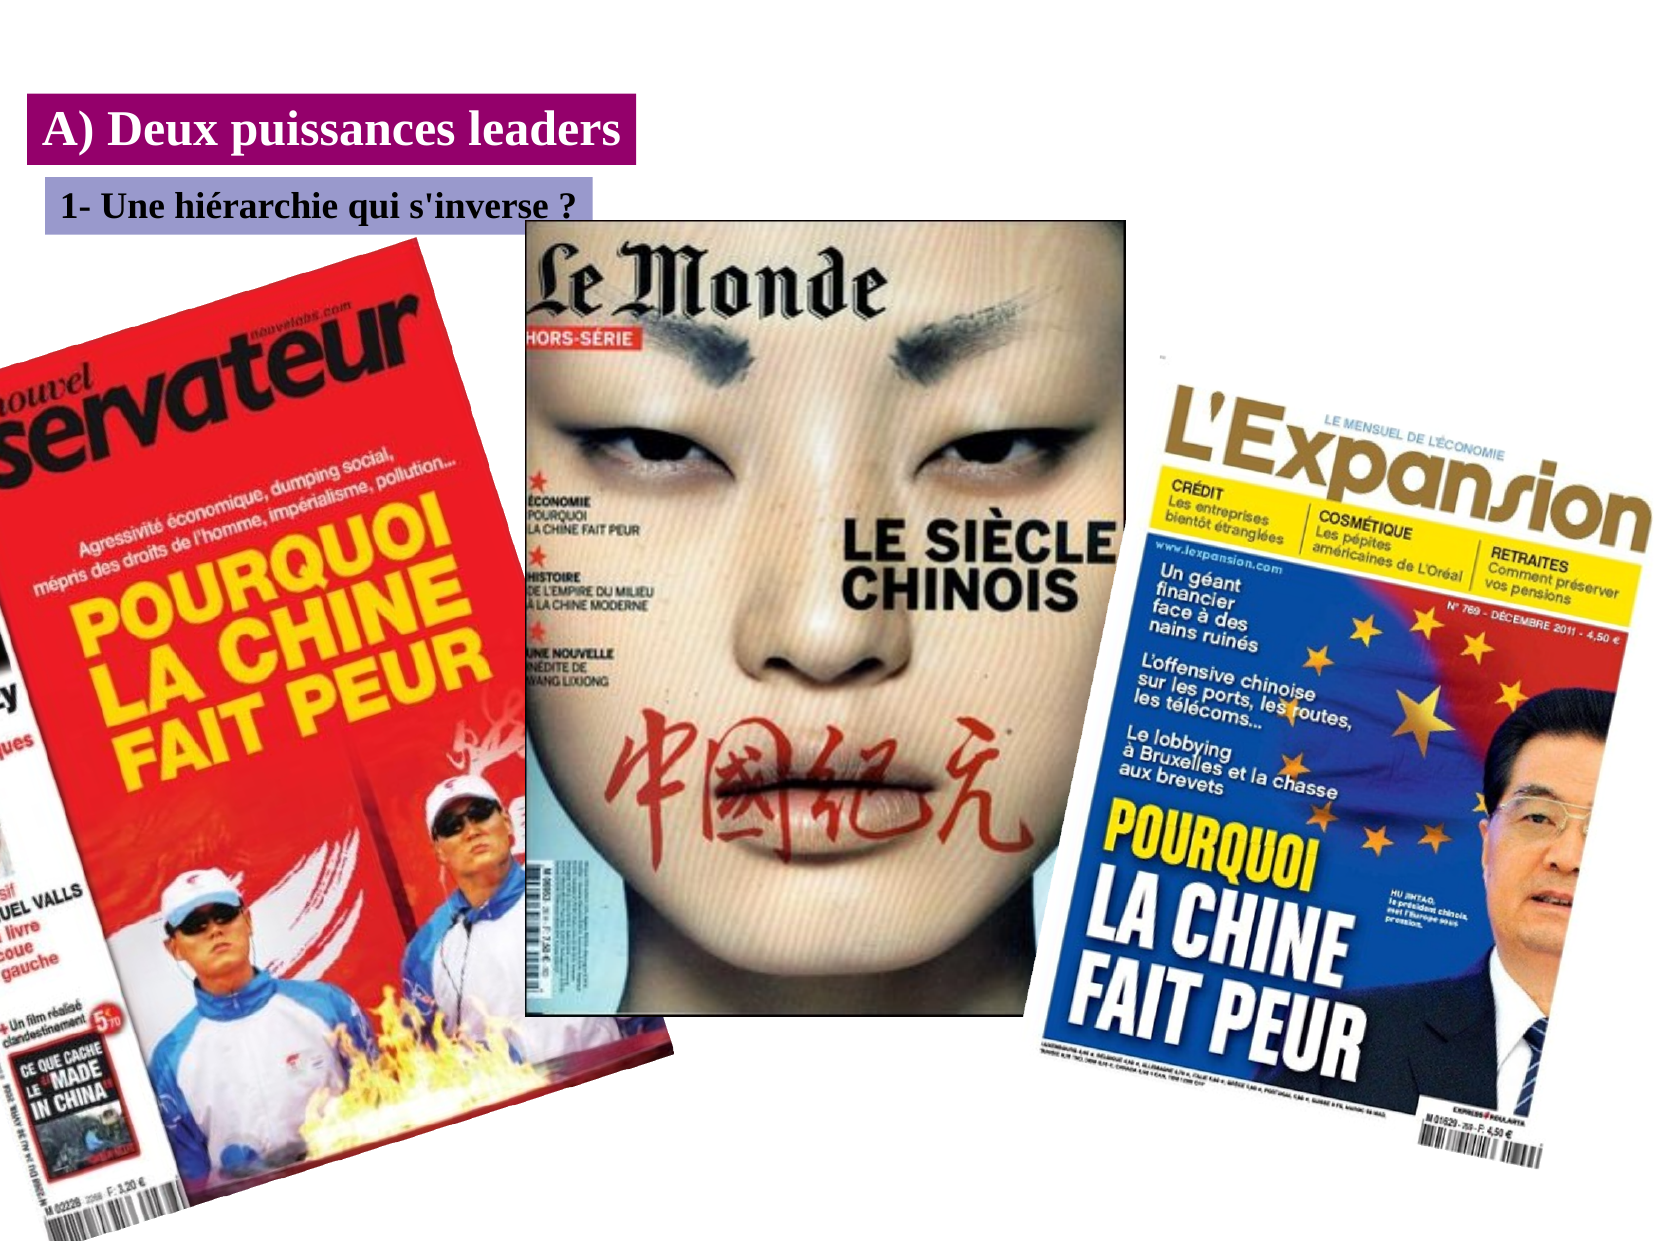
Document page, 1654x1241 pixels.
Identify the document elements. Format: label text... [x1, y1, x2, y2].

text_box A) Deux puissances leaders [27, 93, 637, 165]
text_box 1- Une hiérarchie qui s'inverse ? [45, 177, 593, 235]
picture [0, 220, 1654, 1241]
